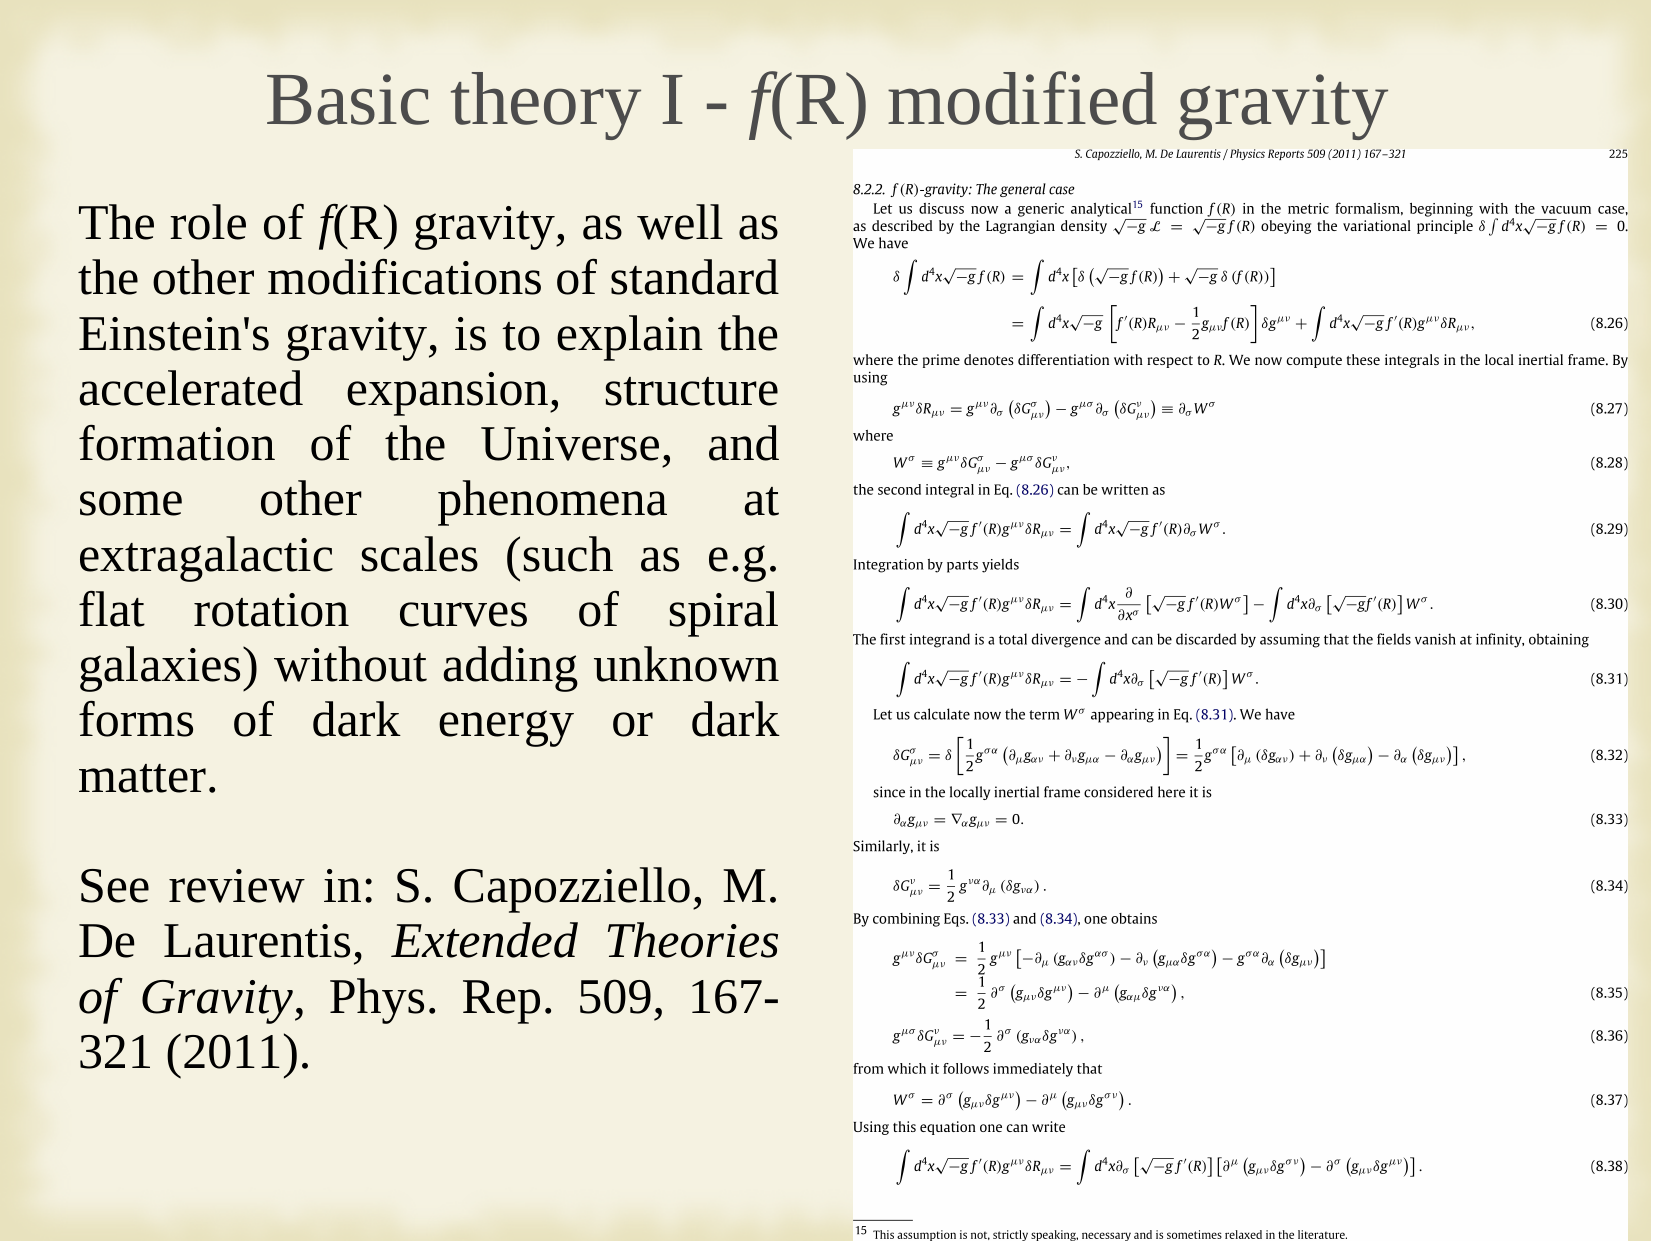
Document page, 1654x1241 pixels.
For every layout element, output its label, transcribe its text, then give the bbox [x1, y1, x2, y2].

list The role of f(R) gravity, as well as the other modifications of standard Einstein's gravity, is to explain the accelerated expansion, structure formation of the Universe, and some other phenomena at extragalactic scales (such as e.g. flat rotation curves of spiral galaxies) without adding unknown forms of dark energy or dark matter. See review in: S. Capozziello, M. De Laurentis, Extended Theories of Gravity, Phys. Rep. 509, 167-321 (2011). [78, 194, 781, 1111]
title Basic theory I - f(R) modified gravity [64, 42, 1591, 156]
picture [0, 0, 1651, 1241]
